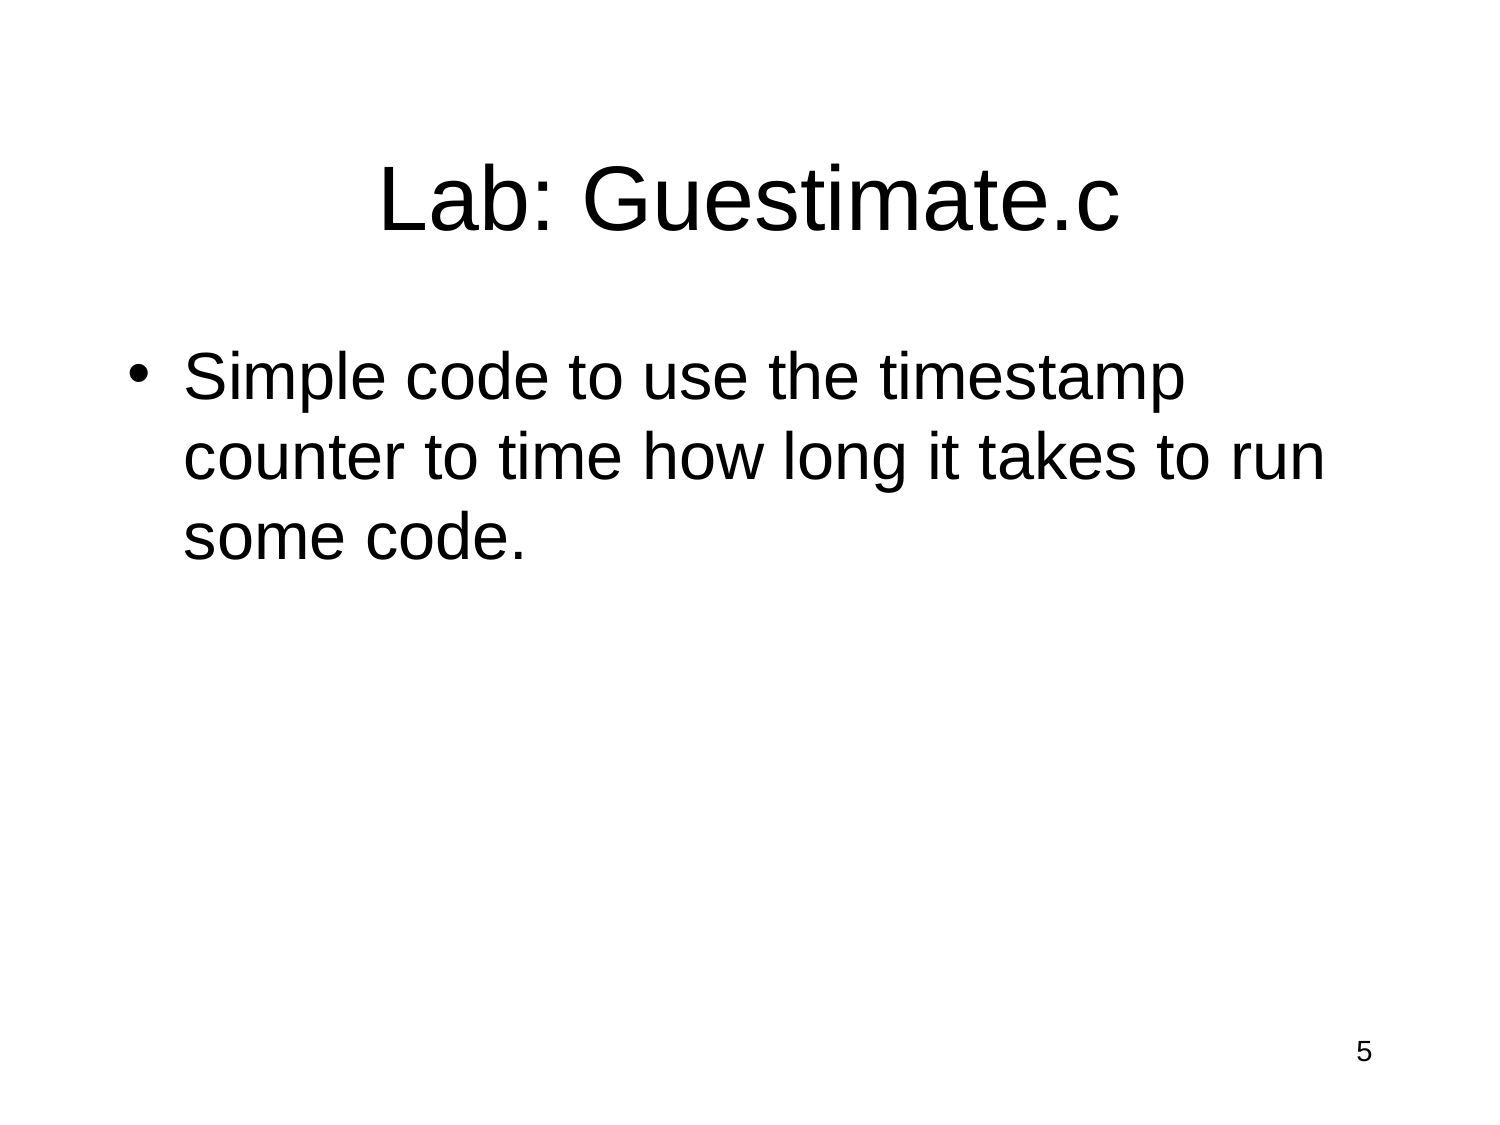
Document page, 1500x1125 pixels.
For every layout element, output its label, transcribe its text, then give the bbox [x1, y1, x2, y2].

title Lab: Guestimate.c [112, 99, 1388, 288]
text_box <number> [1074, 1025, 1388, 1101]
list Simple code to use the timestamp counter to time how long it takes to run some code. [112, 324, 1388, 1001]
